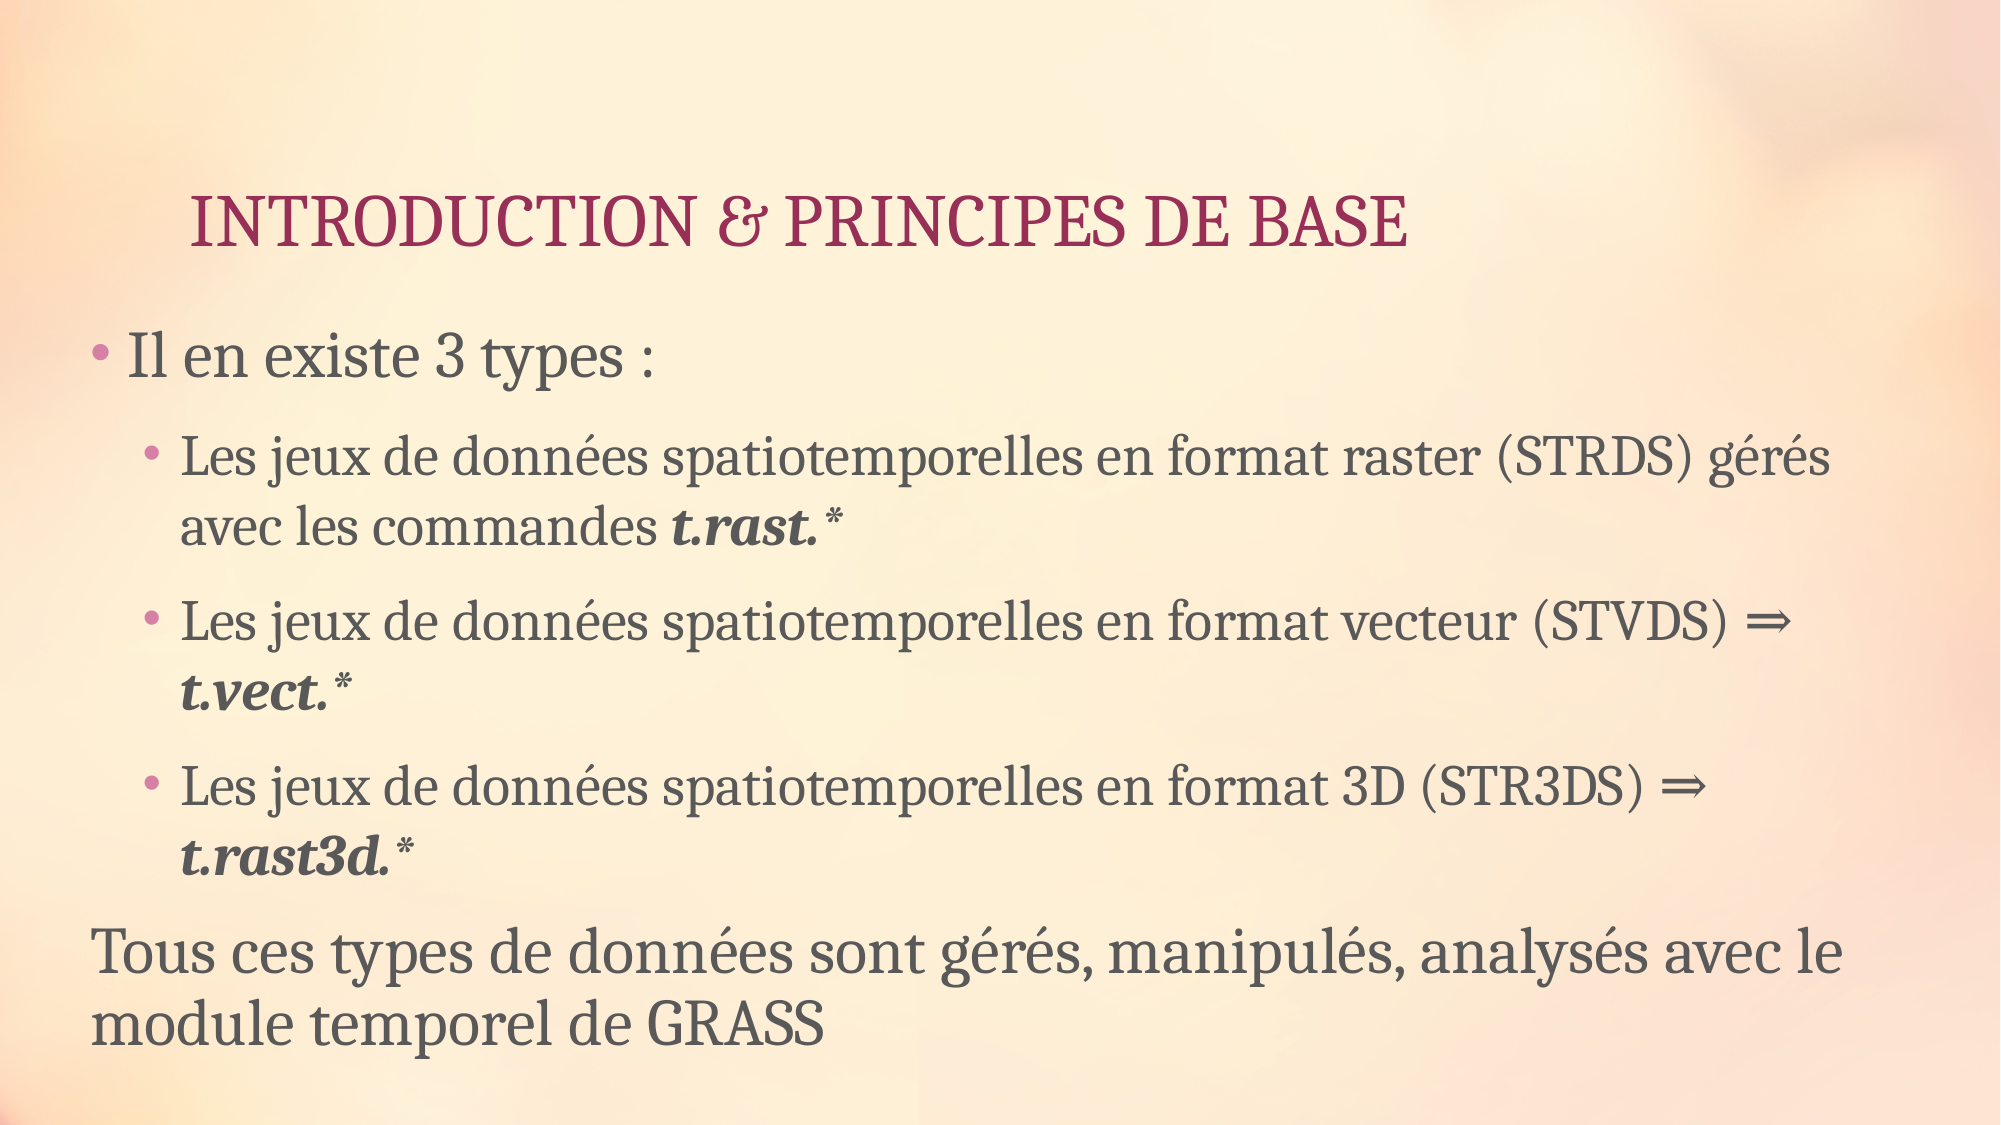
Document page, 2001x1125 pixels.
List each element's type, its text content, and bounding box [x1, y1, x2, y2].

title INTRODUCTION & PRINCIPES DE BASE [174, 75, 1825, 271]
list Il en existe 3 types : Les jeux de données spatiotemporelles en format raster (STRDS) gérés avec les commandes t.rast.* Les jeux de données spatiotemporelles en format vecteur (STVDS) ⇒ t.vect.* Les jeux de données spatiotemporelles en format 3D (STR3DS) ⇒ t.rast3d.* Tous ces types de données sont gérés, manipulés, analysés avec le module temporel de GRASS [75, 312, 1921, 1013]
picture [0, 0, 2001, 1125]
